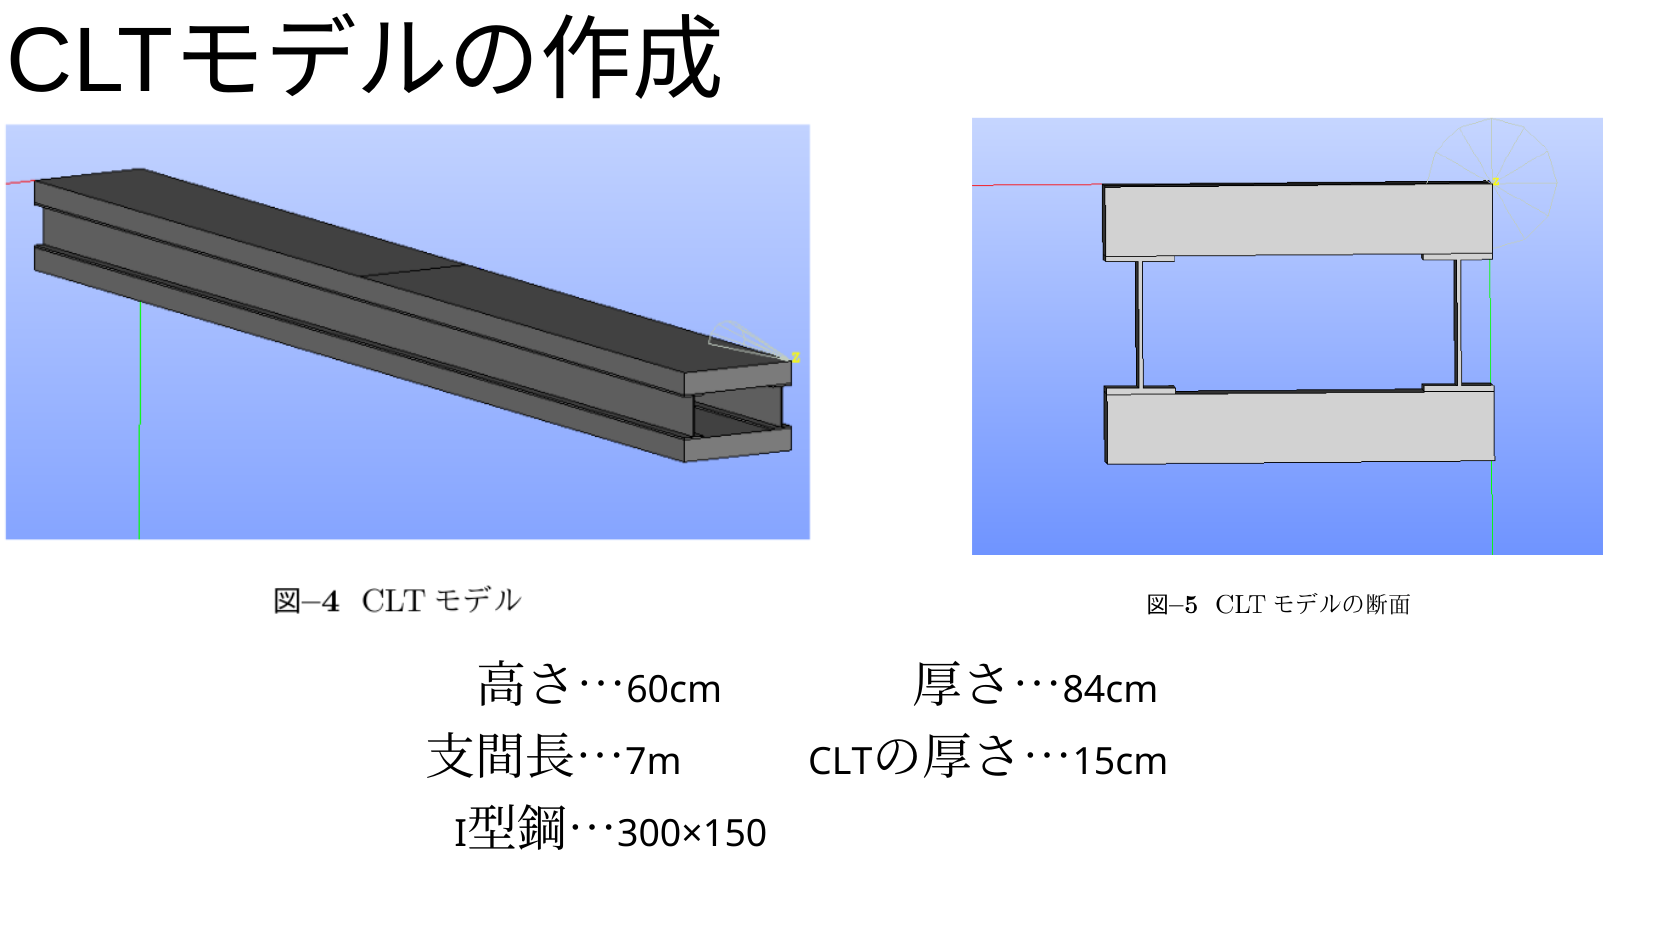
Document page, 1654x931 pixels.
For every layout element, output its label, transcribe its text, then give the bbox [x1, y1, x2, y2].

title CLTモデルの作成 [0, 0, 731, 118]
picture [0, 118, 814, 615]
text_box 高さ…60cm 厚さ…84cm 支間長…7m CLTの厚さ…15cm I型鋼…300×150 [425, 645, 1252, 910]
picture [968, 115, 1607, 615]
